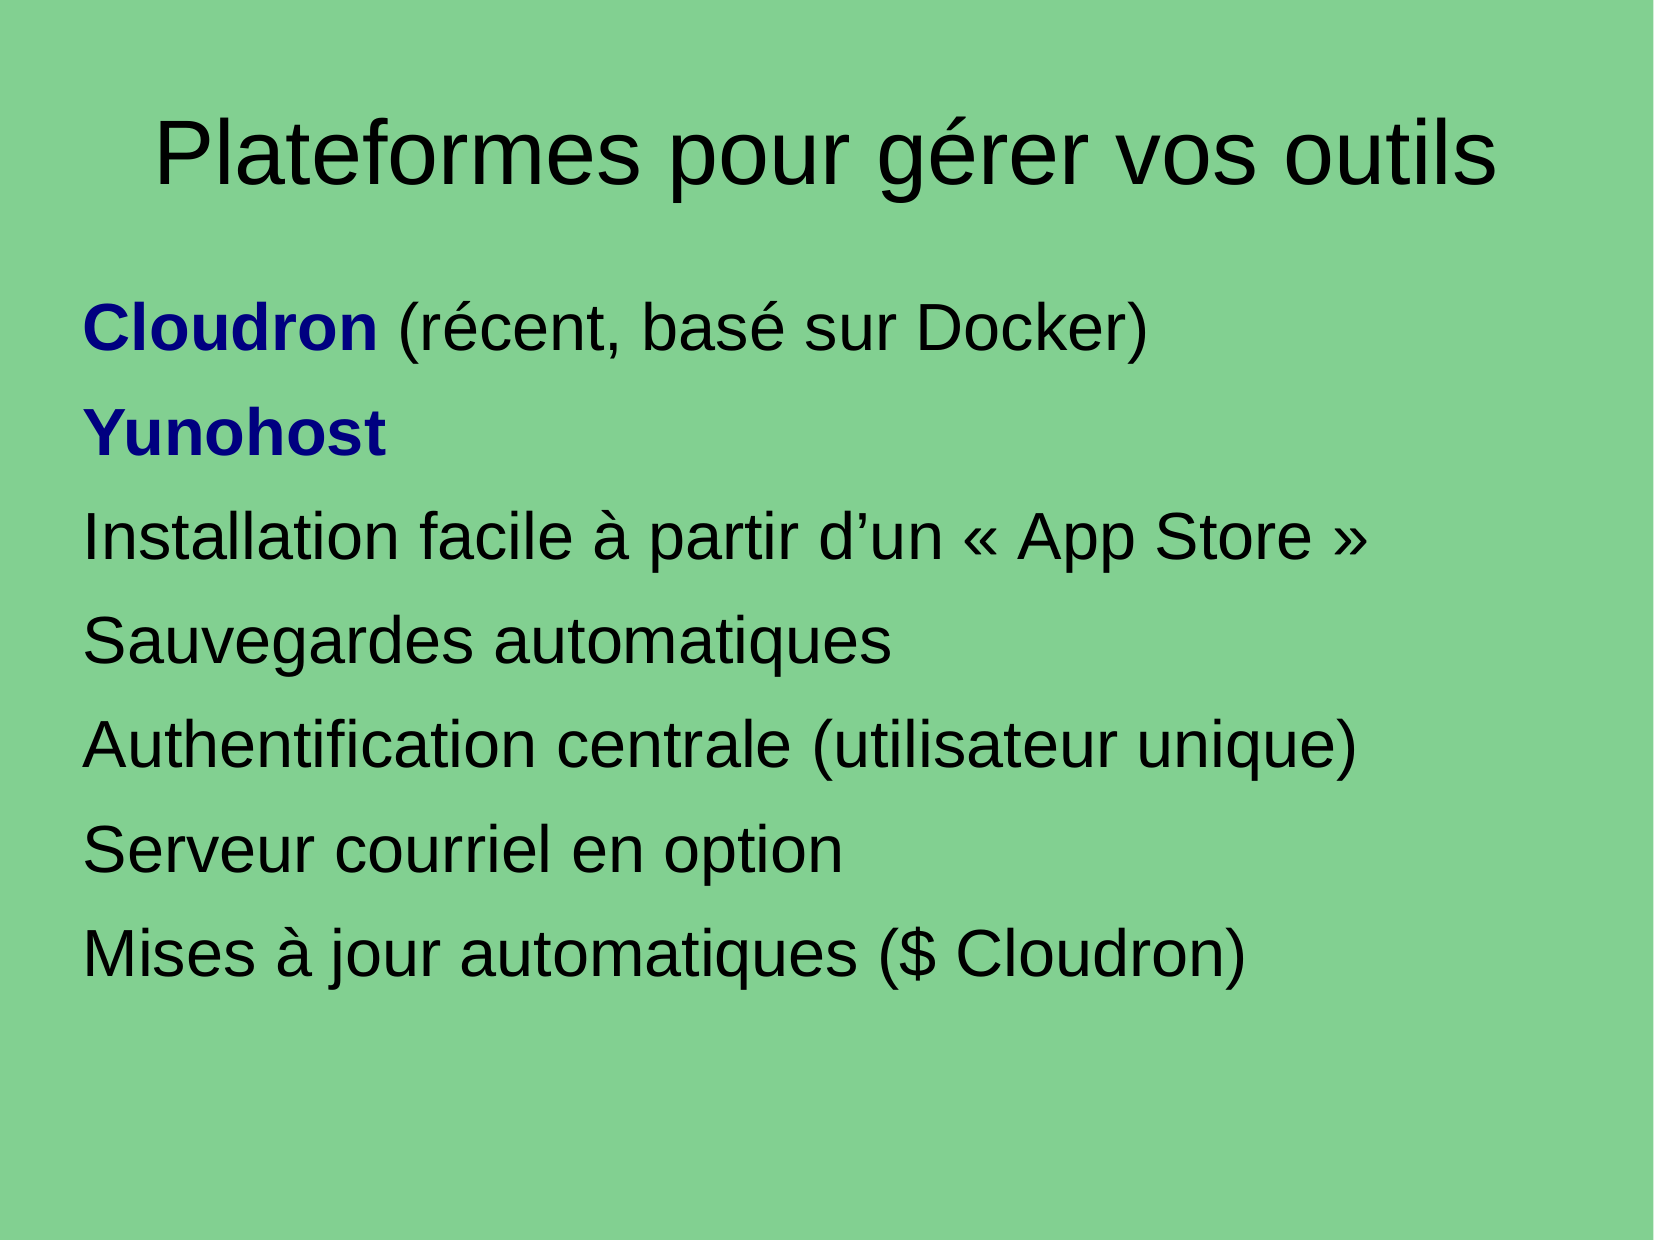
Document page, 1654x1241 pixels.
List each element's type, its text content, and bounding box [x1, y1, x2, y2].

list Cloudron (récent, basé sur Docker) Yunohost Installation facile à partir d’un « App Store » Sauvegardes automatiques Authentification centrale (utilisateur unique) Serveur courriel en option Mises à jour automatiques ($ Cloudron) [82, 290, 1571, 1186]
title Plateformes pour gérer vos outils [82, 49, 1571, 257]
